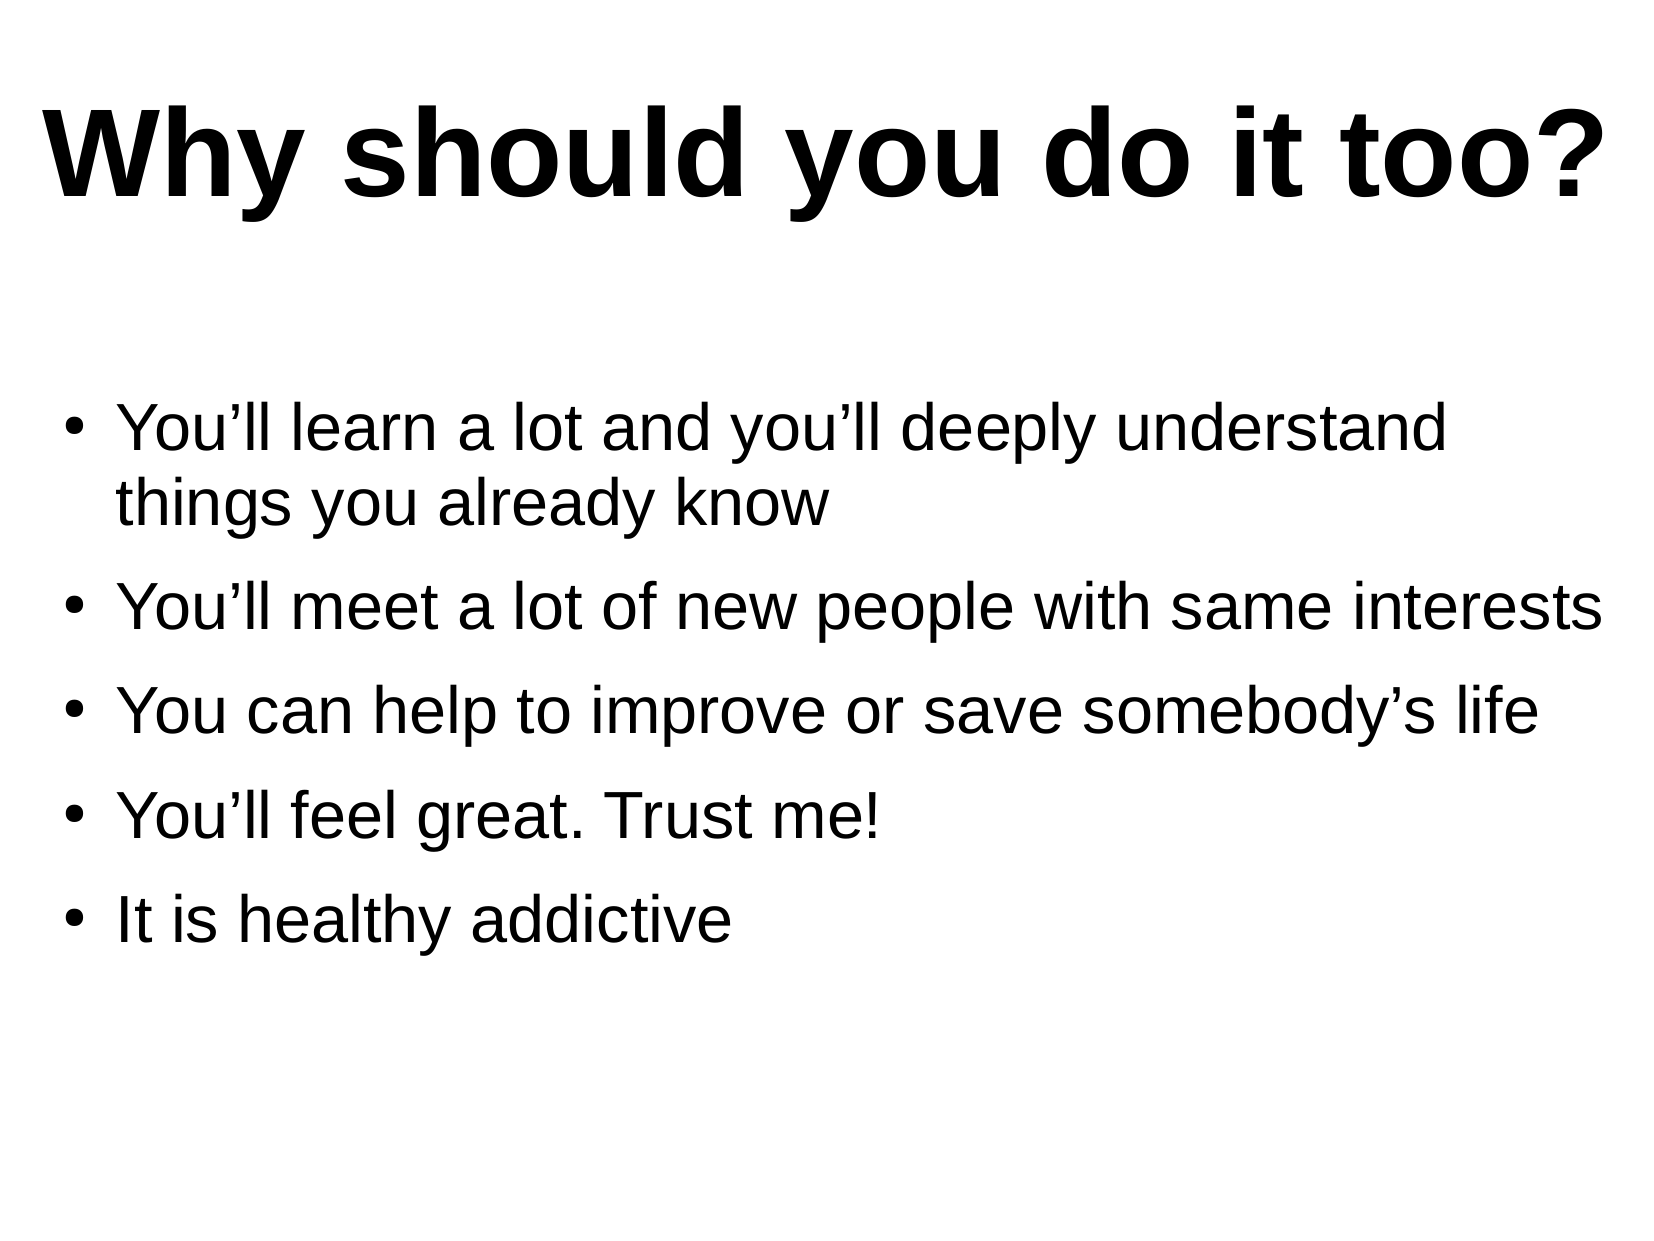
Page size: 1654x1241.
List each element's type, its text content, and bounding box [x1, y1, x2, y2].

list You’ll learn a lot and you’ll deeply understand things you already know You’ll meet a lot of new people with same interests You can help to improve or save somebody’s life You’ll feel great. Trust me! It is healthy addictive [45, 390, 1621, 1010]
title Why should you do it too? [16, 13, 1637, 293]
